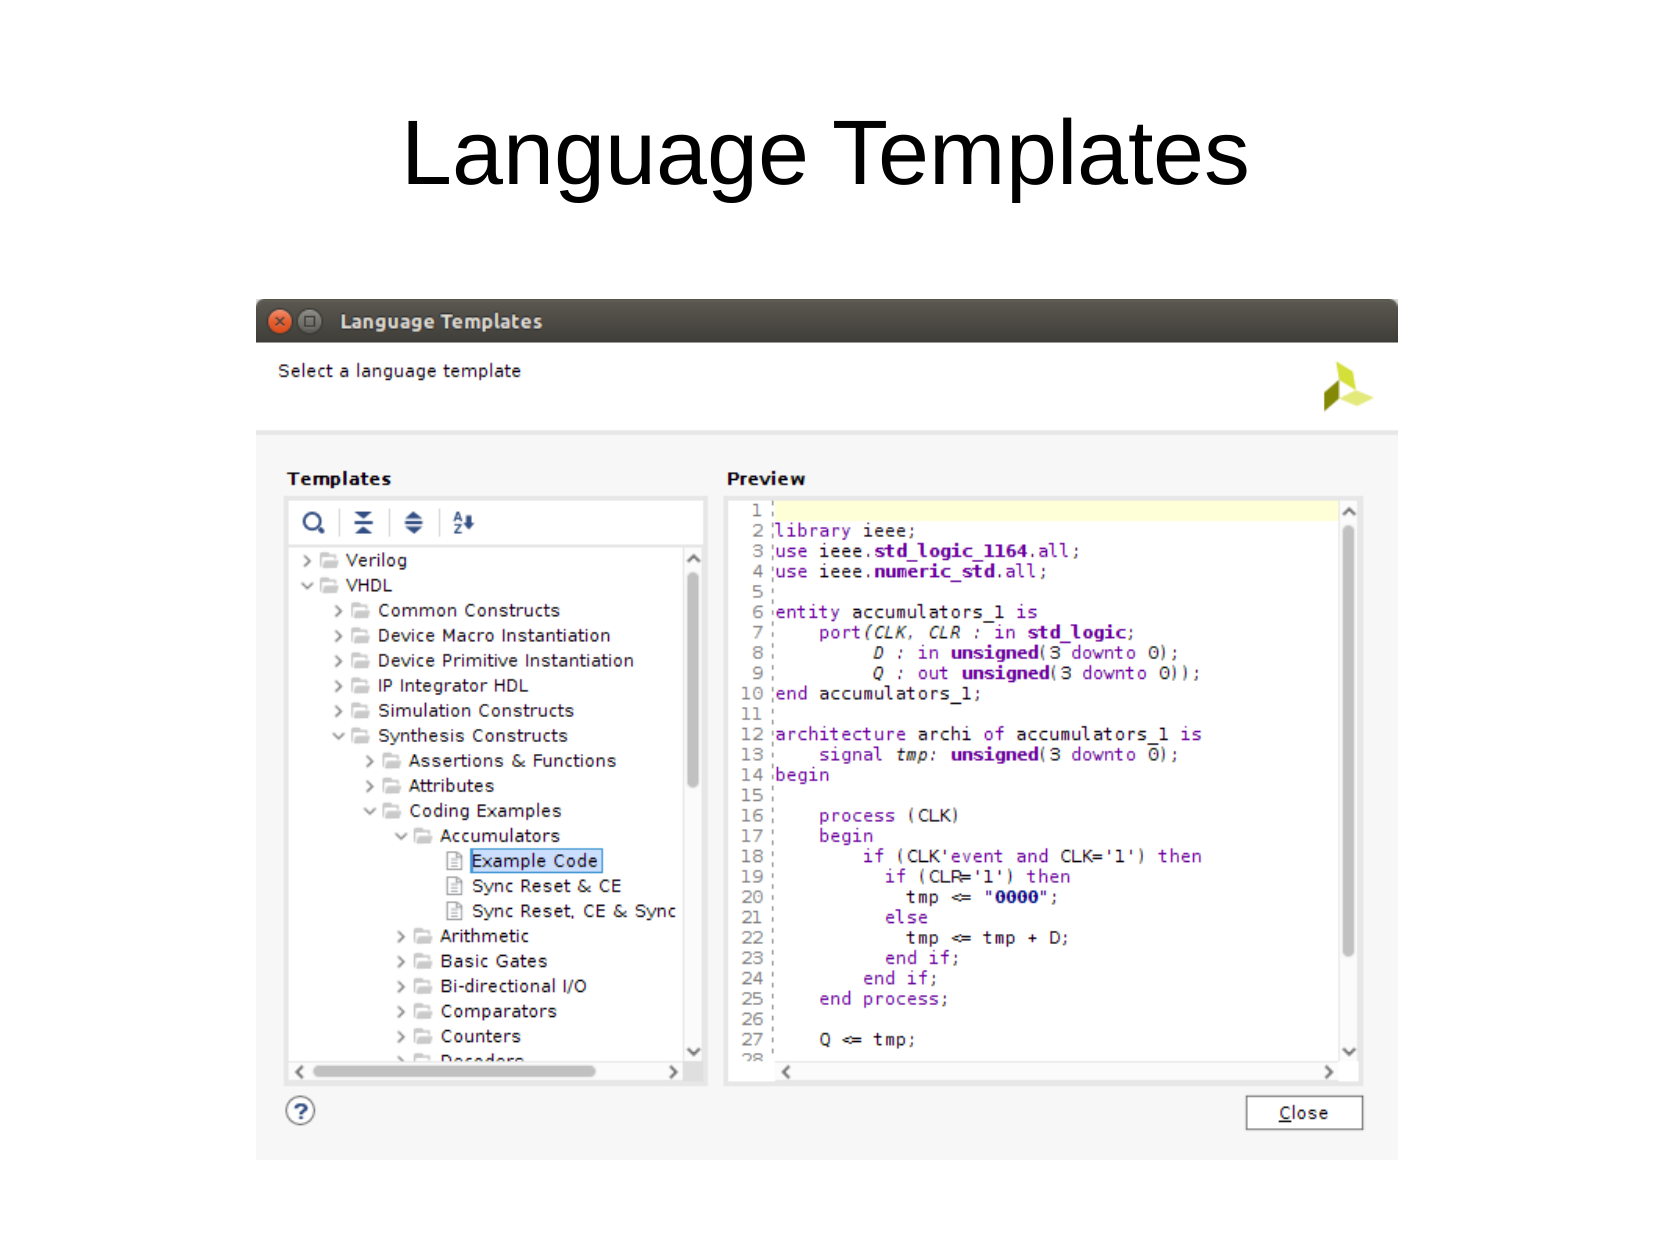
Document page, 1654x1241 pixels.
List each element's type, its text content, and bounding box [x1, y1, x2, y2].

title Language Templates [82, 49, 1571, 257]
picture [256, 299, 1398, 1160]
